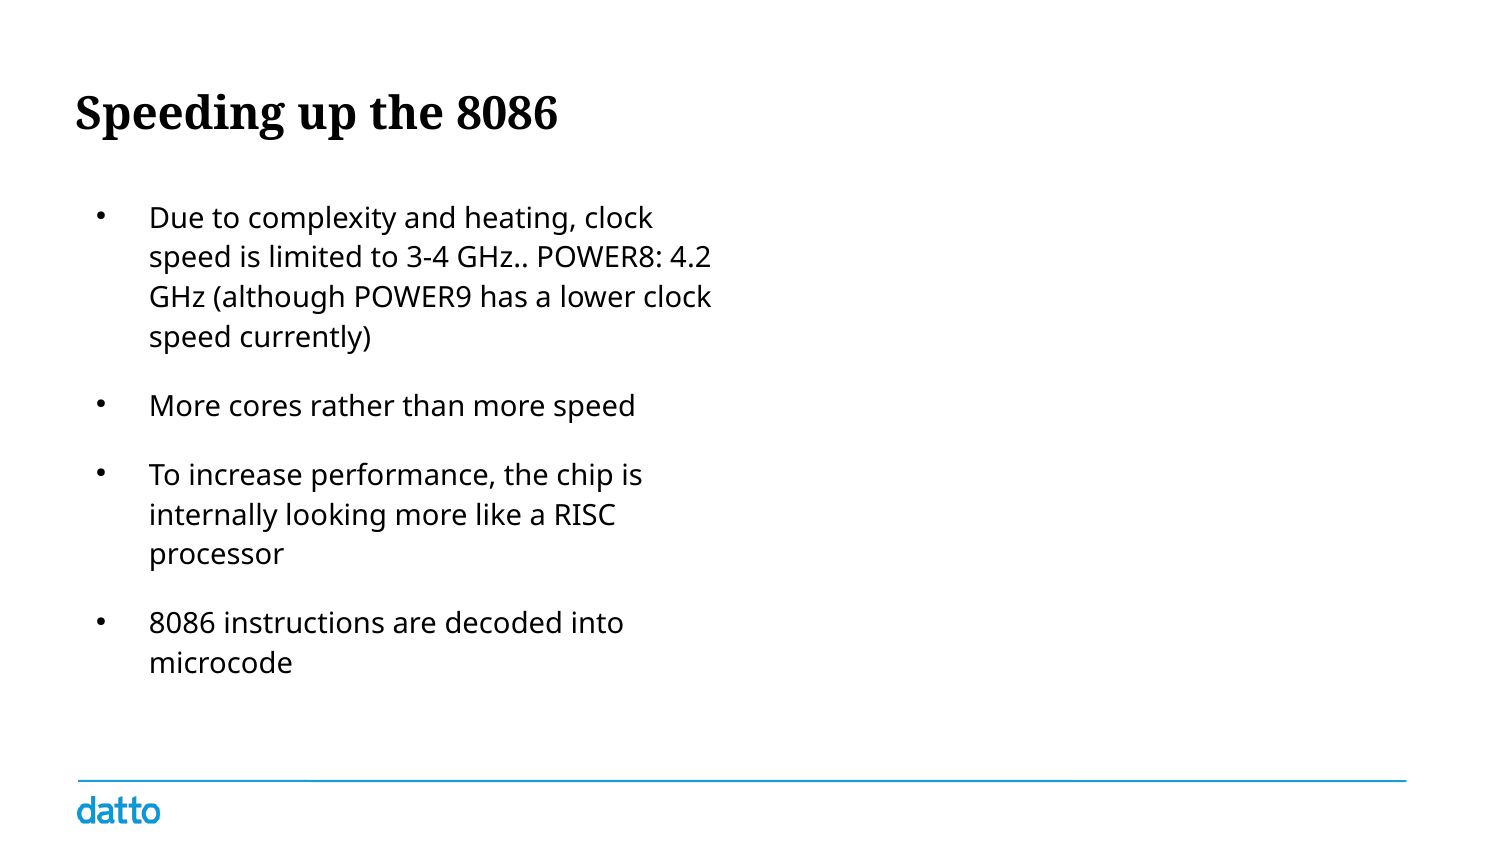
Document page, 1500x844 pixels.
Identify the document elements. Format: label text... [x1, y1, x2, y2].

picture [95, 796, 133, 824]
list Due to complexity and heating, clock speed is limited to 3-4 GHz.. POWER8: 4.2 GHz (although POWER9 has a lower clock speed currently) More cores rather than more speed To increase performance, the chip is internally looking more like a RISC processor 8086 instructions are decoded into microcode [78, 197, 736, 687]
picture [77, 796, 91, 808]
title Speeding up the 8086 [75, 51, 1404, 172]
picture [122, 808, 133, 824]
picture [82, 808, 91, 819]
picture [146, 808, 156, 819]
picture [136, 796, 160, 824]
